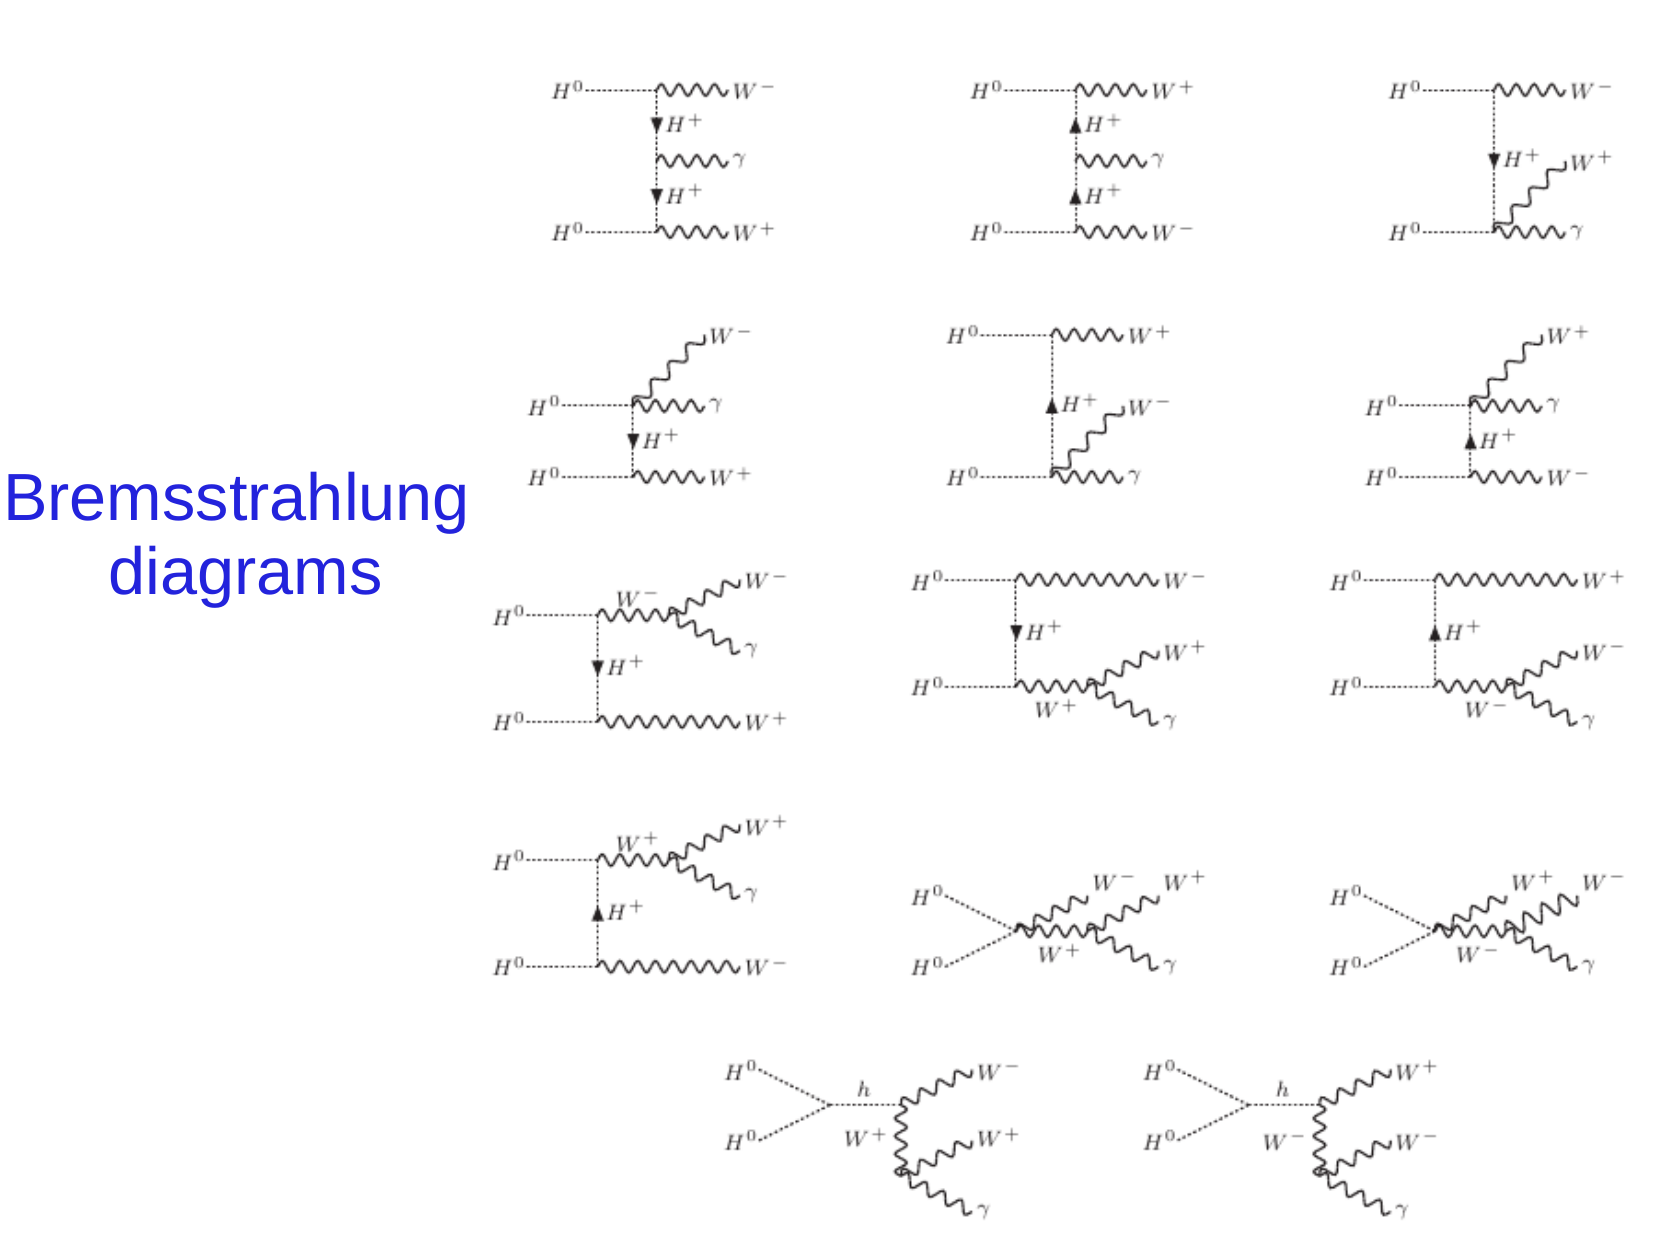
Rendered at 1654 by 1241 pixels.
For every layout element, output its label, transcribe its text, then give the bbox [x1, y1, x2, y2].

picture [483, 66, 1637, 1235]
title Bremsstrahlung diagrams [0, 431, 483, 639]
